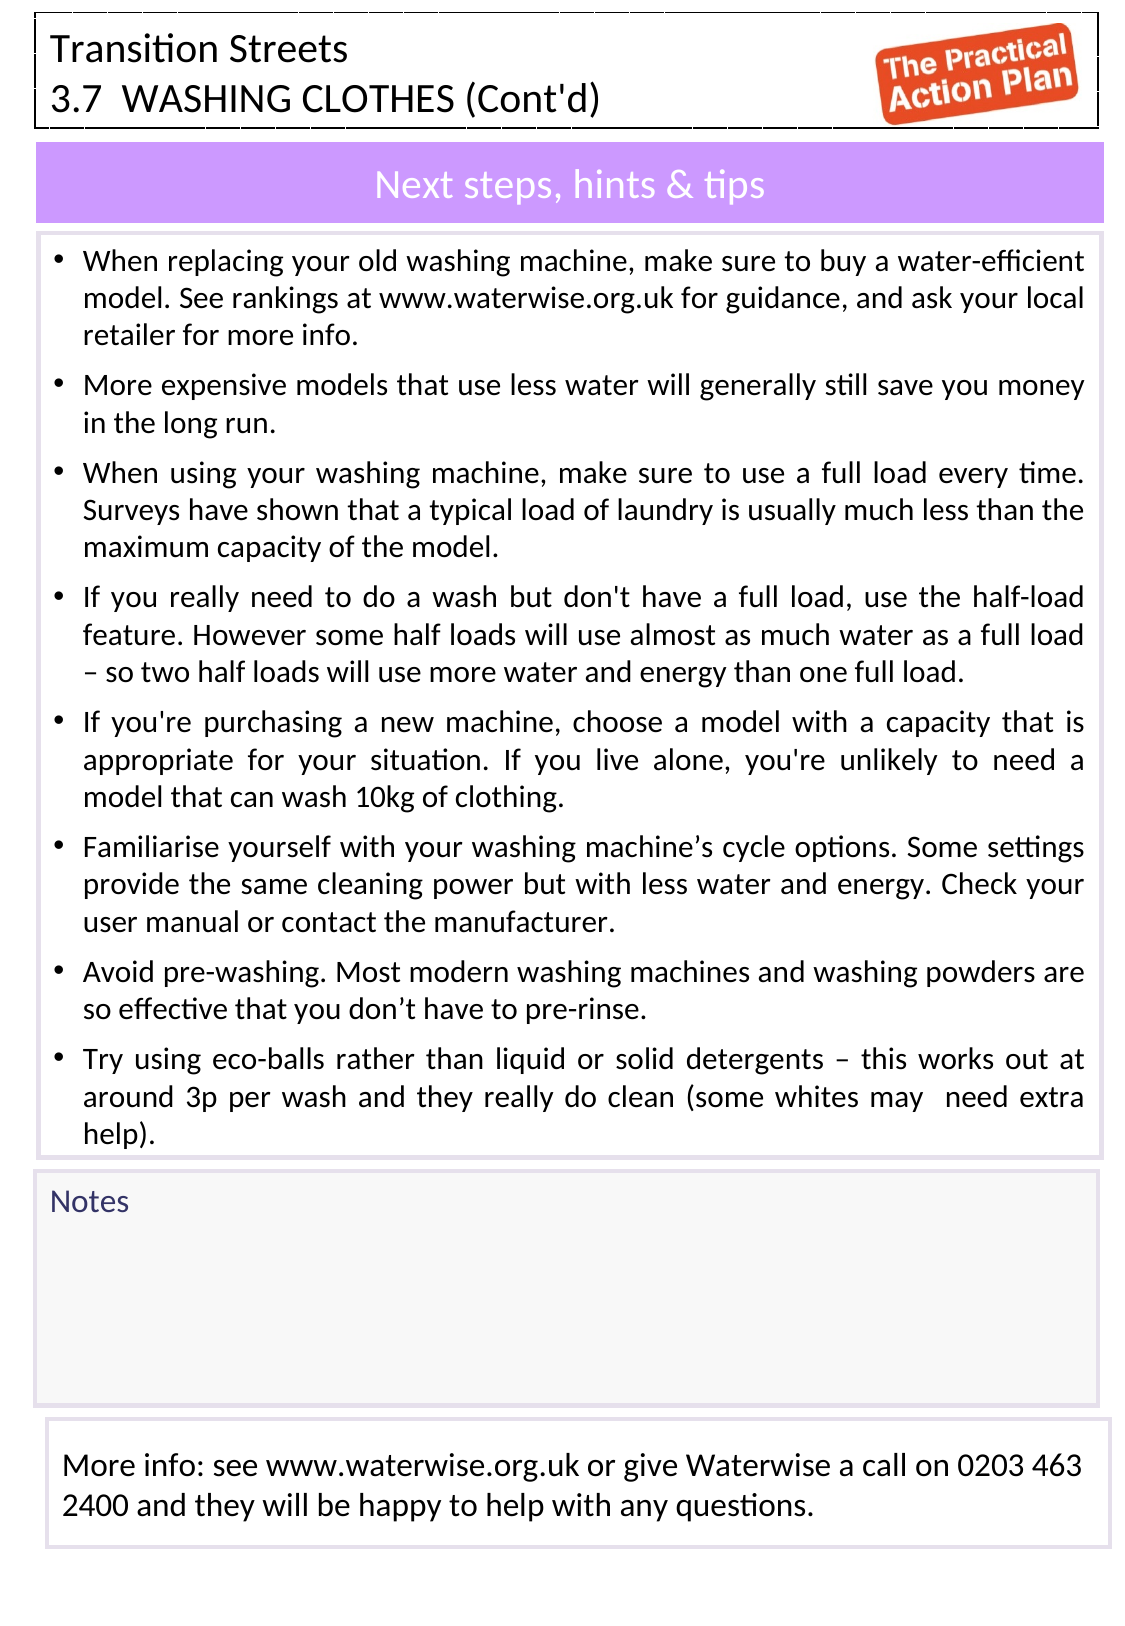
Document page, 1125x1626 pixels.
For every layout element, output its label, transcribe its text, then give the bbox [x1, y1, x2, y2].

text_box Next steps, hints & tips [38, 143, 1102, 221]
text_box More info: see www.waterwise.org.uk or give Waterwise a call on 0203 463 2400 and they will be happy to help with any questions. [47, 1419, 1111, 1548]
text_box Transition Streets 3.7 WASHING CLOTHES (Cont'd) [35, 12, 1099, 129]
text_box When replacing your old washing machine, make sure to buy a water-efficient model. See rankings at www.waterwise.org.uk for guidance, and ask your local retailer for more info. More expensive models that use less water will generally still save you money in the long run. When using your washing machine, make sure to use a full load every time. Surveys have shown that a typical load of laundry is usually much less than the maximum capacity of the model. If you really need to do a wash but don't have a full load, use the half-load feature. However some half loads will use almost as much water as a full load – so two half loads will use more water and energy than one full load. If you're purchasing a new machine, choose a model with a capacity that is appropriate for your situation. If you live alone, you're unlikely to need a model that can wash 10kg of clothing. Familiarise yourself with your washing machine’s cycle options. Some settings provide the same cleaning power but with less water and energy. Check your user manual or contact the manufacturer. Avoid pre-washing. Most modern washing machines and washing powders are so effective that you don’t have to pre-rinse. Try using eco-balls rather than liquid or solid detergents – this works out at around 3p per wash and they really do clean (some whites may need extra help). [38, 233, 1102, 1158]
text_box Notes [35, 1171, 1099, 1406]
